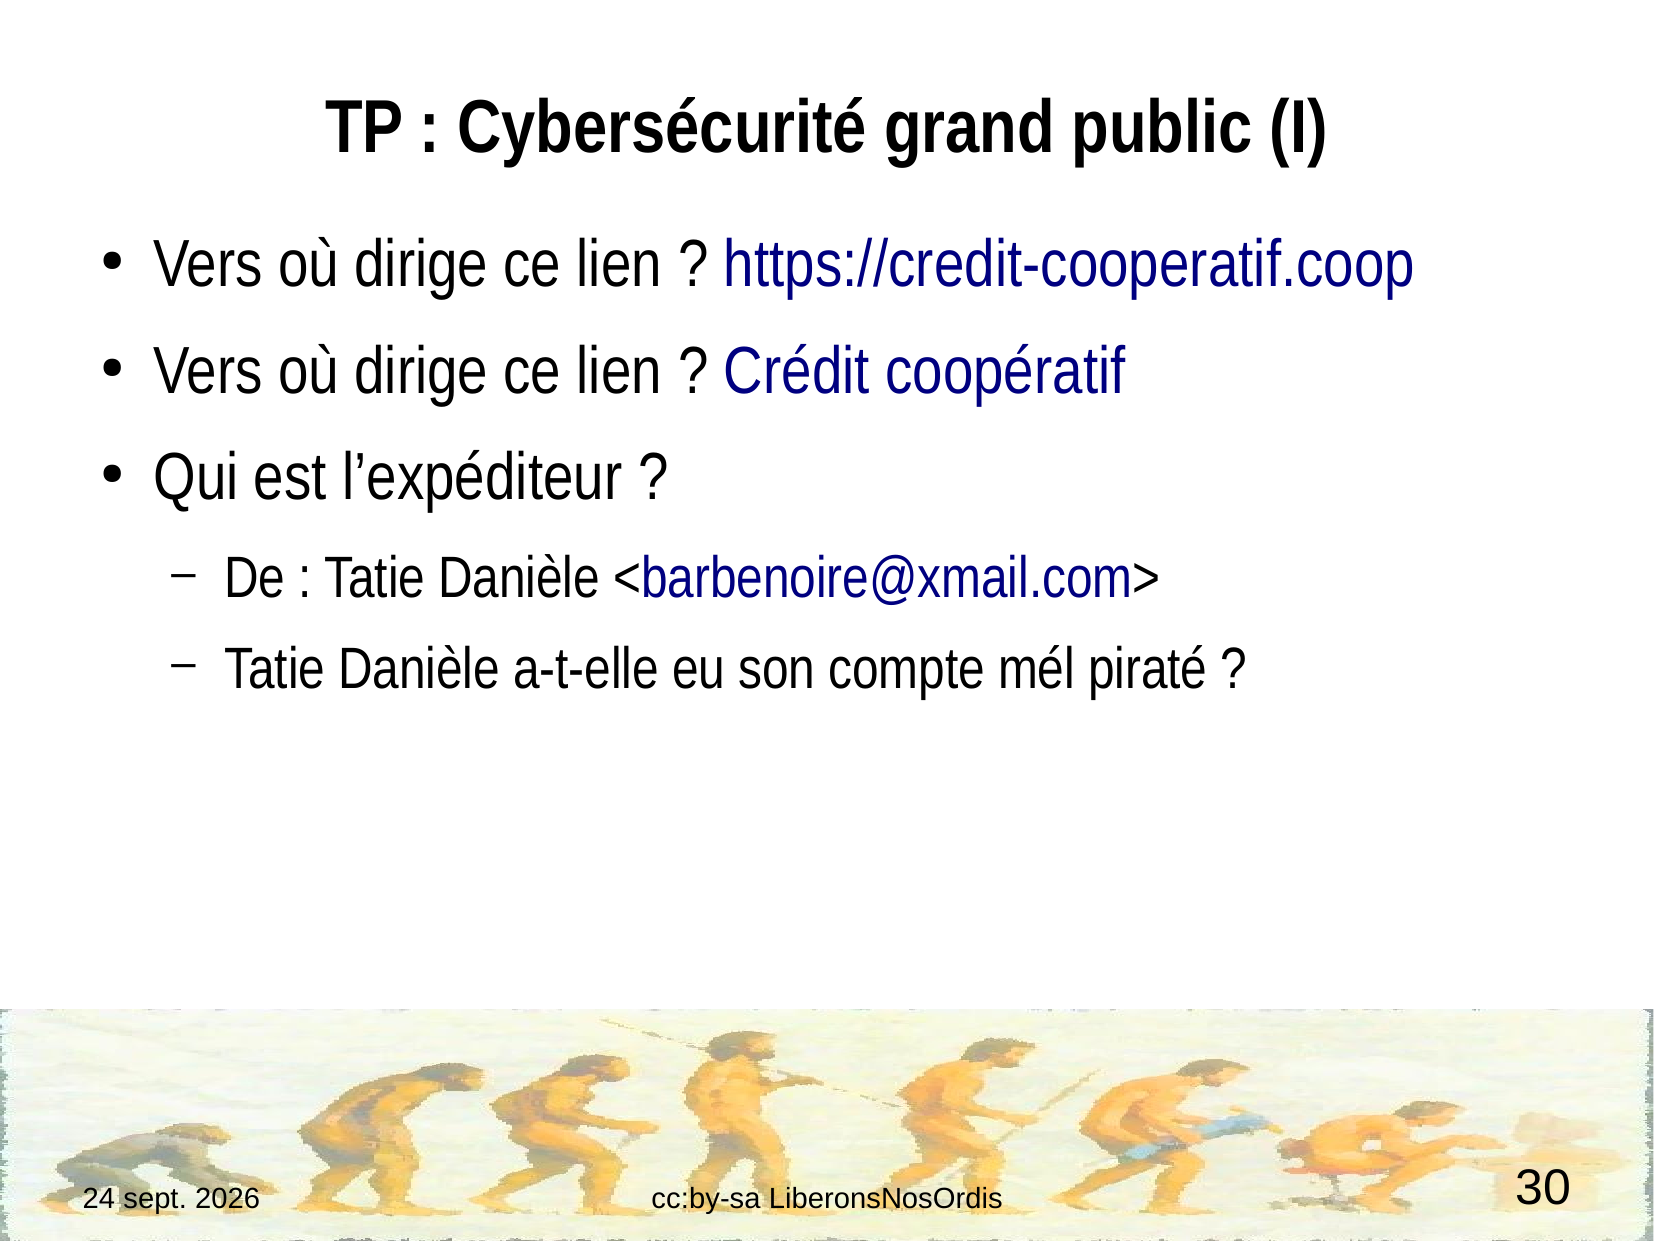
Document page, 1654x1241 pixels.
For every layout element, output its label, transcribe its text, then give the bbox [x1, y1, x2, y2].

list Vers où dirige ce lien ? https://credit-cooperatif.coop Vers où dirige ce lien ? Crédit coopératif Qui est l’expéditeur ? De : Tatie Danièle <barbenoire@xmail.com> Tatie Danièle a-t-elle eu son compte mél piraté ? [82, 224, 1571, 1010]
picture [0, 1009, 1654, 1241]
title TP : Cybersécurité grand public (I) [82, 49, 1571, 201]
